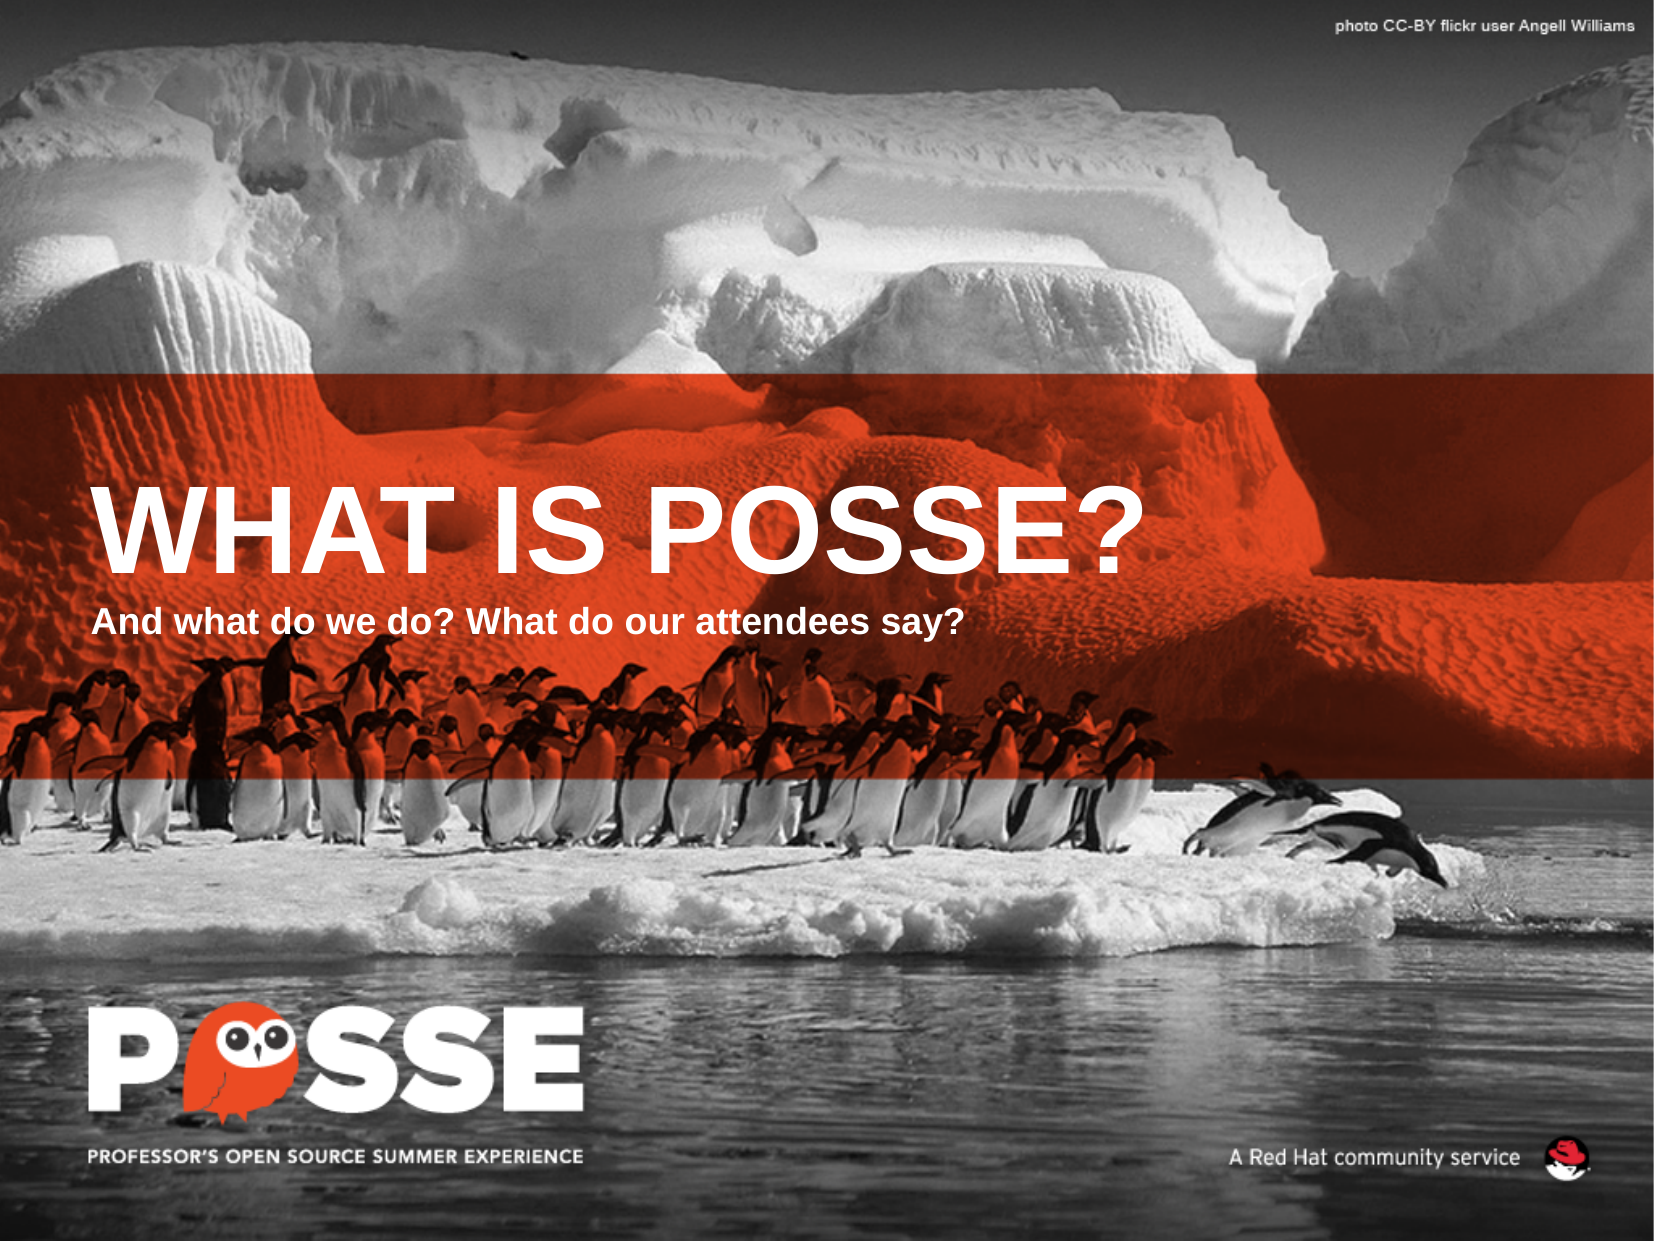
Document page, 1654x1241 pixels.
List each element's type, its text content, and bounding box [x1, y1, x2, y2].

picture [0, 0, 1654, 1241]
text_box WHAT IS POSSE? And what do we do? What do our attendees say? [75, 452, 1559, 650]
